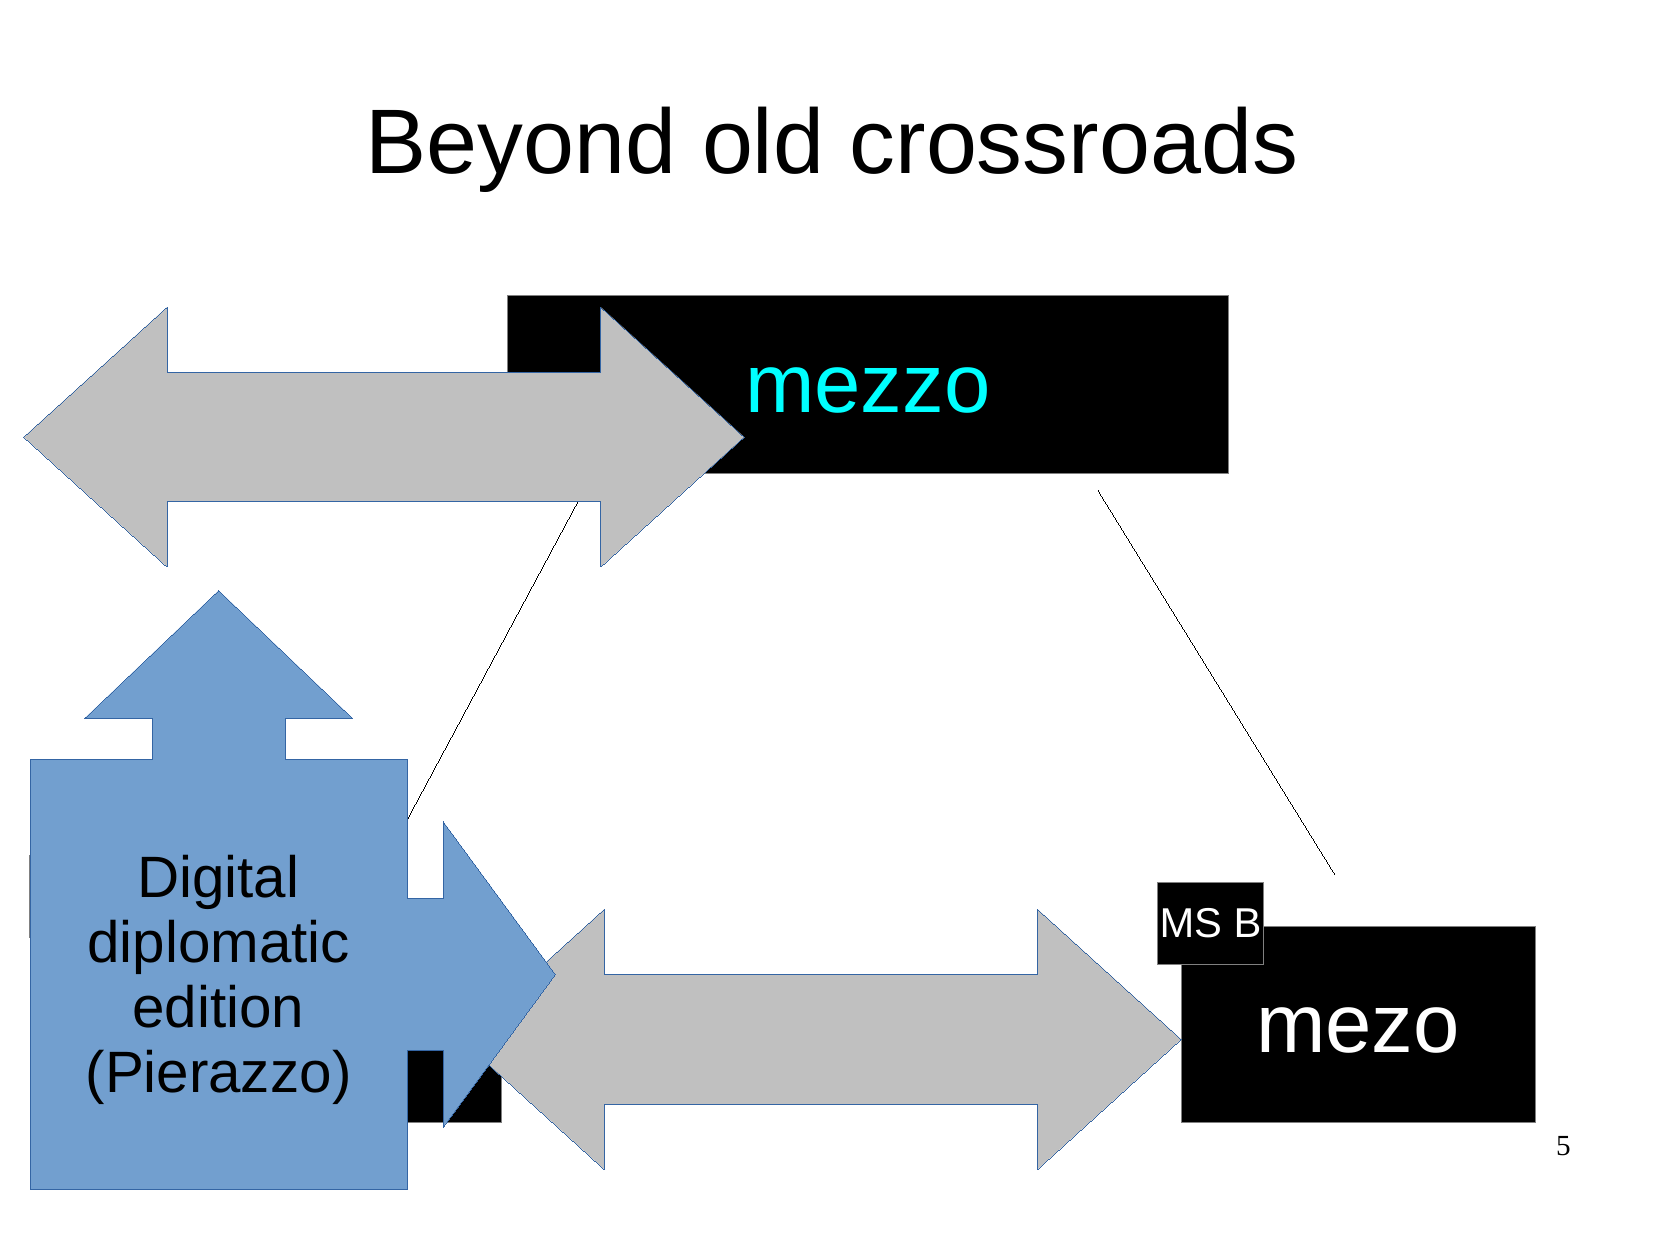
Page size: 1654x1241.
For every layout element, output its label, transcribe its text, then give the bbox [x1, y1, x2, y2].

text_box mezzo [507, 295, 1229, 474]
text_box mezo [1181, 926, 1536, 1123]
title Beyond old crossroads [129, 23, 1536, 260]
text_box Meço [408, 1051, 443, 1123]
text_box [23, 307, 745, 567]
text_box Meço [448, 1066, 502, 1123]
text_box Digital diplomatic edition (Pierazzo) [30, 590, 556, 1190]
text_box [489, 909, 1182, 1170]
text_box MS B [1157, 882, 1264, 965]
